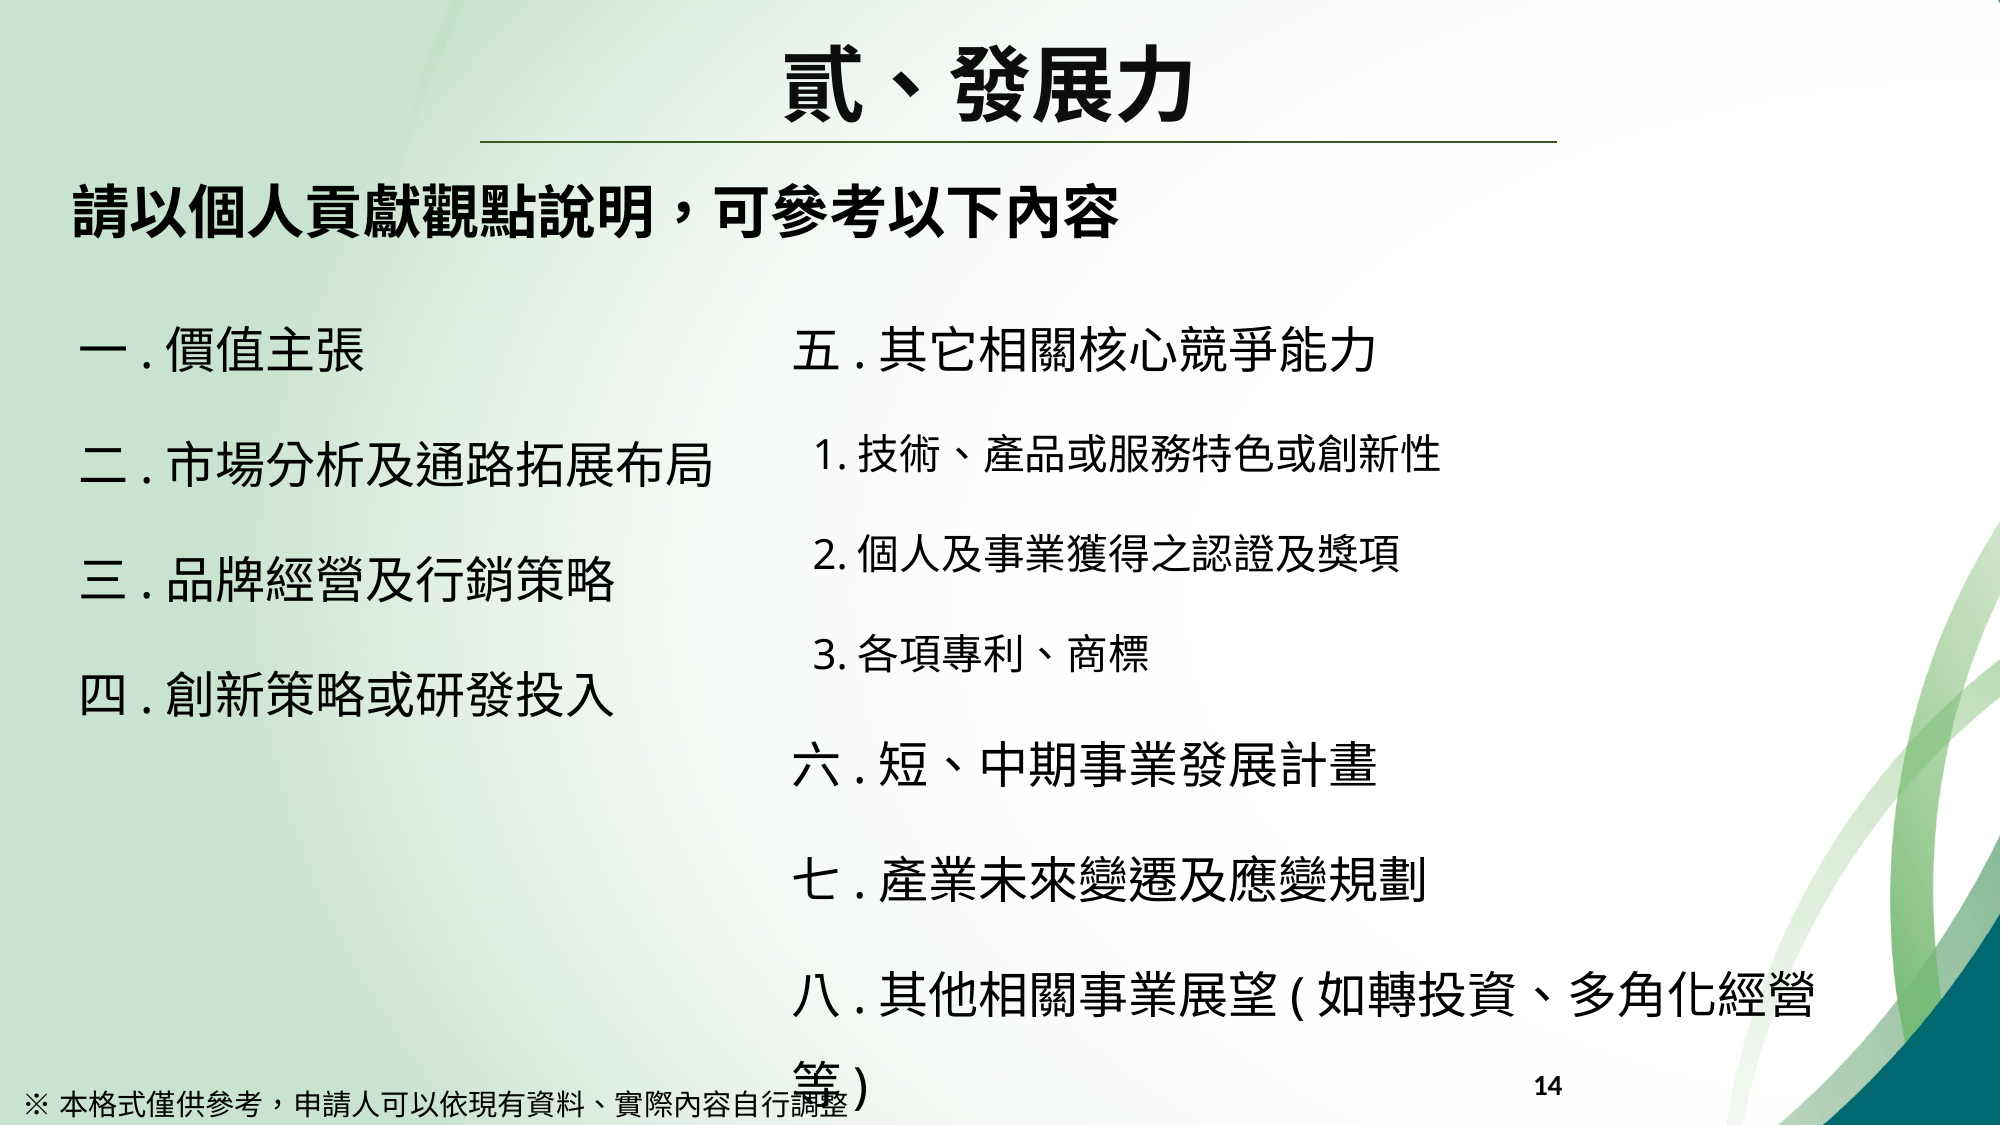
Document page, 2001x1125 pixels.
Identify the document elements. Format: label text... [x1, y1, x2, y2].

text_box 13 [1518, 1053, 1969, 1114]
text_box 請以個人貢獻觀點說明，可參考以下內容 [56, 168, 1623, 254]
text_box ※本格式僅供參考，申請人可以依現有資料、實際內容自行調整 [7, 1067, 859, 1125]
title 貳、發展力 [3, 36, 1996, 139]
text_box 五.其它相關核心競爭能力 1.技術、產品或服務特色或創新性 2.個人及事業獲得之認證及獎項 3.各項專利、商標 六.短、中期事業發展計畫 七.產業未來變遷及應變規劃 八.其他相關事業展望(如轉投資、多角化經營等) [776, 280, 1841, 1027]
text_box 一.價值主張 二.市場分析及通路拓展布局 三.品牌經營及行銷策略 四.創新策略或研發投入 [63, 280, 772, 724]
